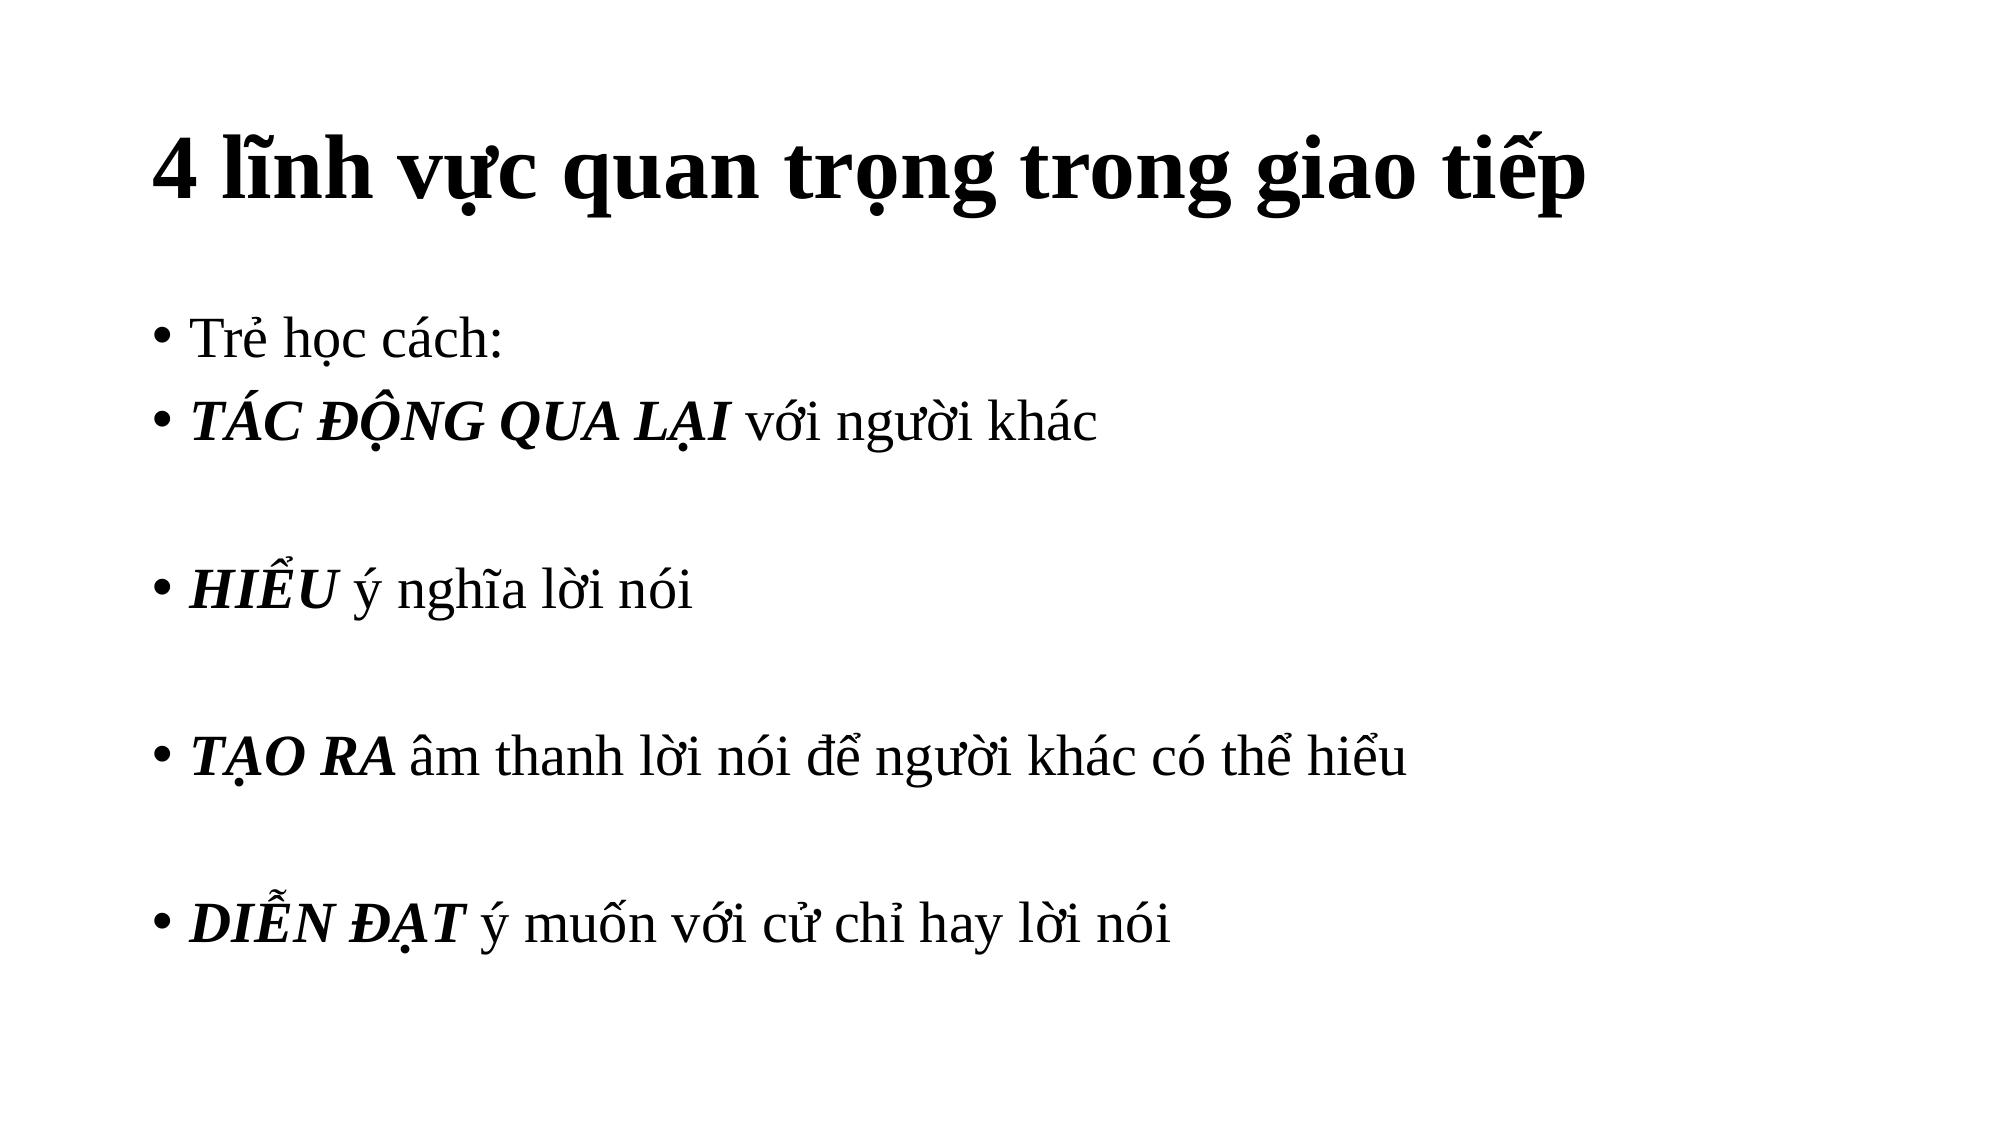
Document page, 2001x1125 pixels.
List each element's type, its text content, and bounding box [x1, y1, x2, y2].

list Trẻ học cách: TÁC ĐỘNG QUA LẠI với người khác HIỂU ý nghĩa lời nói TẠO RA âm thanh lời nói để người khác có thể hiểu DIỄN ĐẠT ý muốn với cử chỉ hay lời nói [137, 299, 1863, 1014]
title 4 lĩnh vực quan trọng trong giao tiếp [137, 59, 1863, 278]
